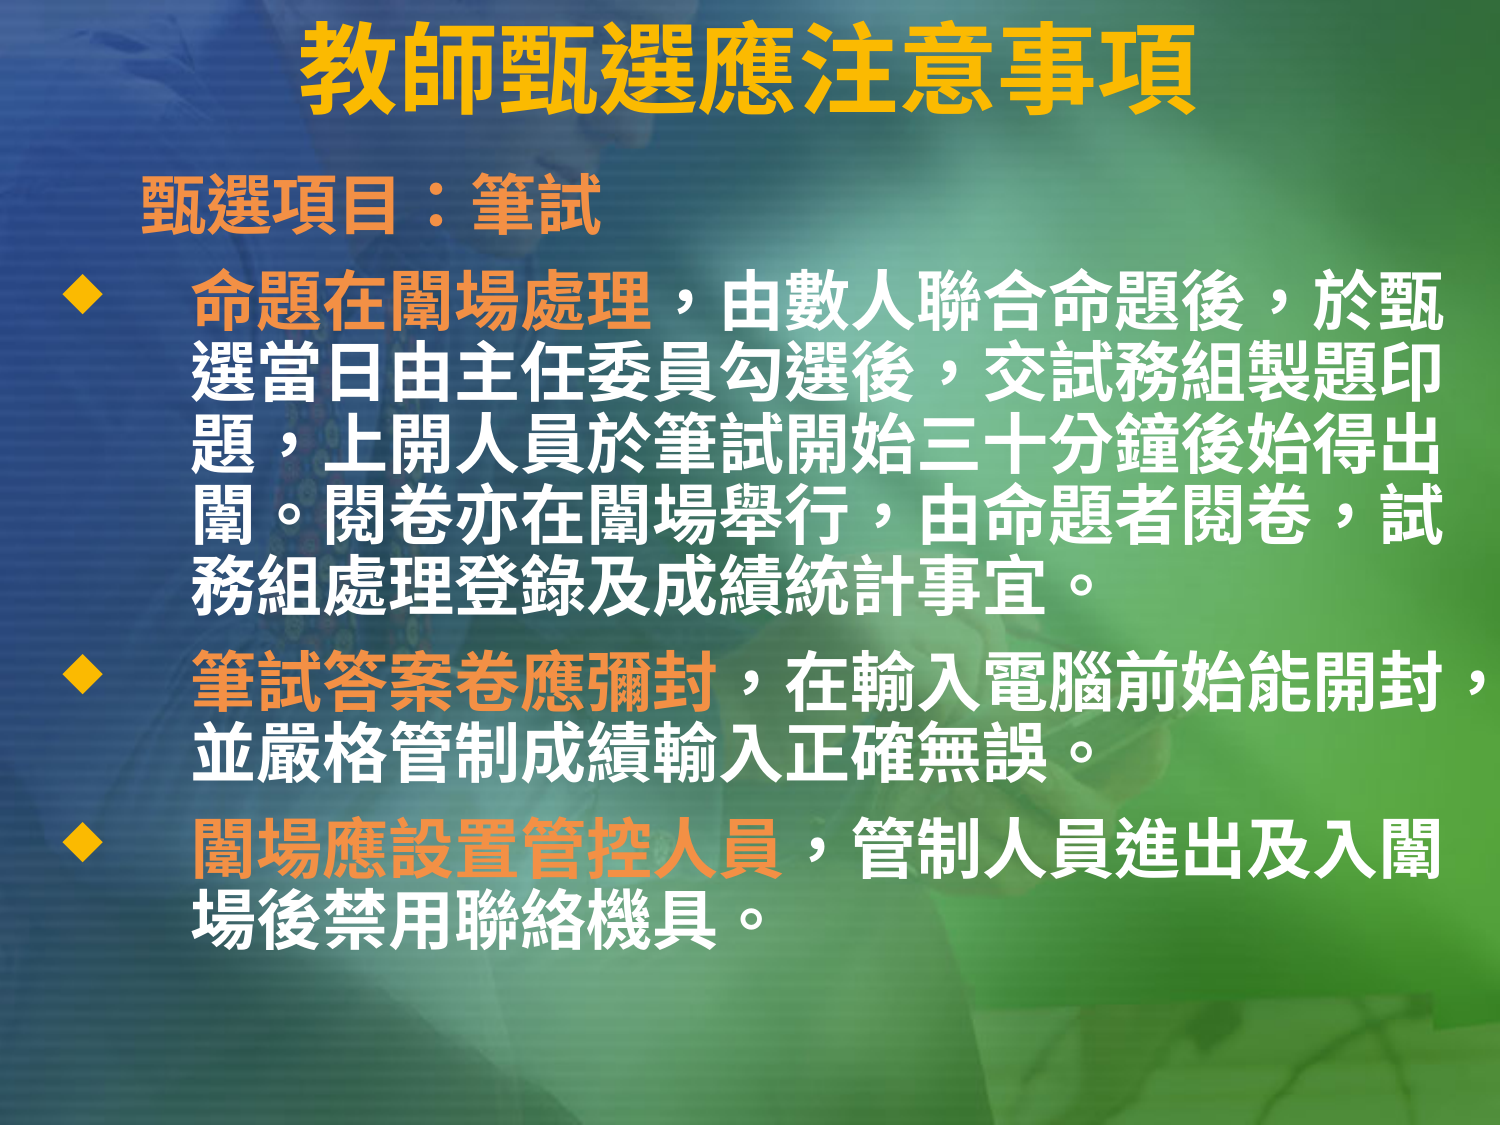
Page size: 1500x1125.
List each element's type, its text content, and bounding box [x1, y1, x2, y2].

list 甄選項目：筆試 命題在闈場處理，由數人聯合命題後，於甄選當日由主任委員勾選後，交試務組製題印題，上開人員於筆試開始三十分鐘後始得出闈。閱卷亦在闈場舉行，由命題者閱卷，試務組處理登錄及成績統計事宜。 筆試答案卷應彌封，在輸入電腦前始能開封，並嚴格管制成績輸入正確無誤。 闈場應設置管控人員，管制人員進出及入闈場後禁用聯絡機具。 [43, 165, 1464, 975]
title 教師甄選應注意事項 [257, 12, 1240, 136]
picture [0, 0, 1500, 1125]
